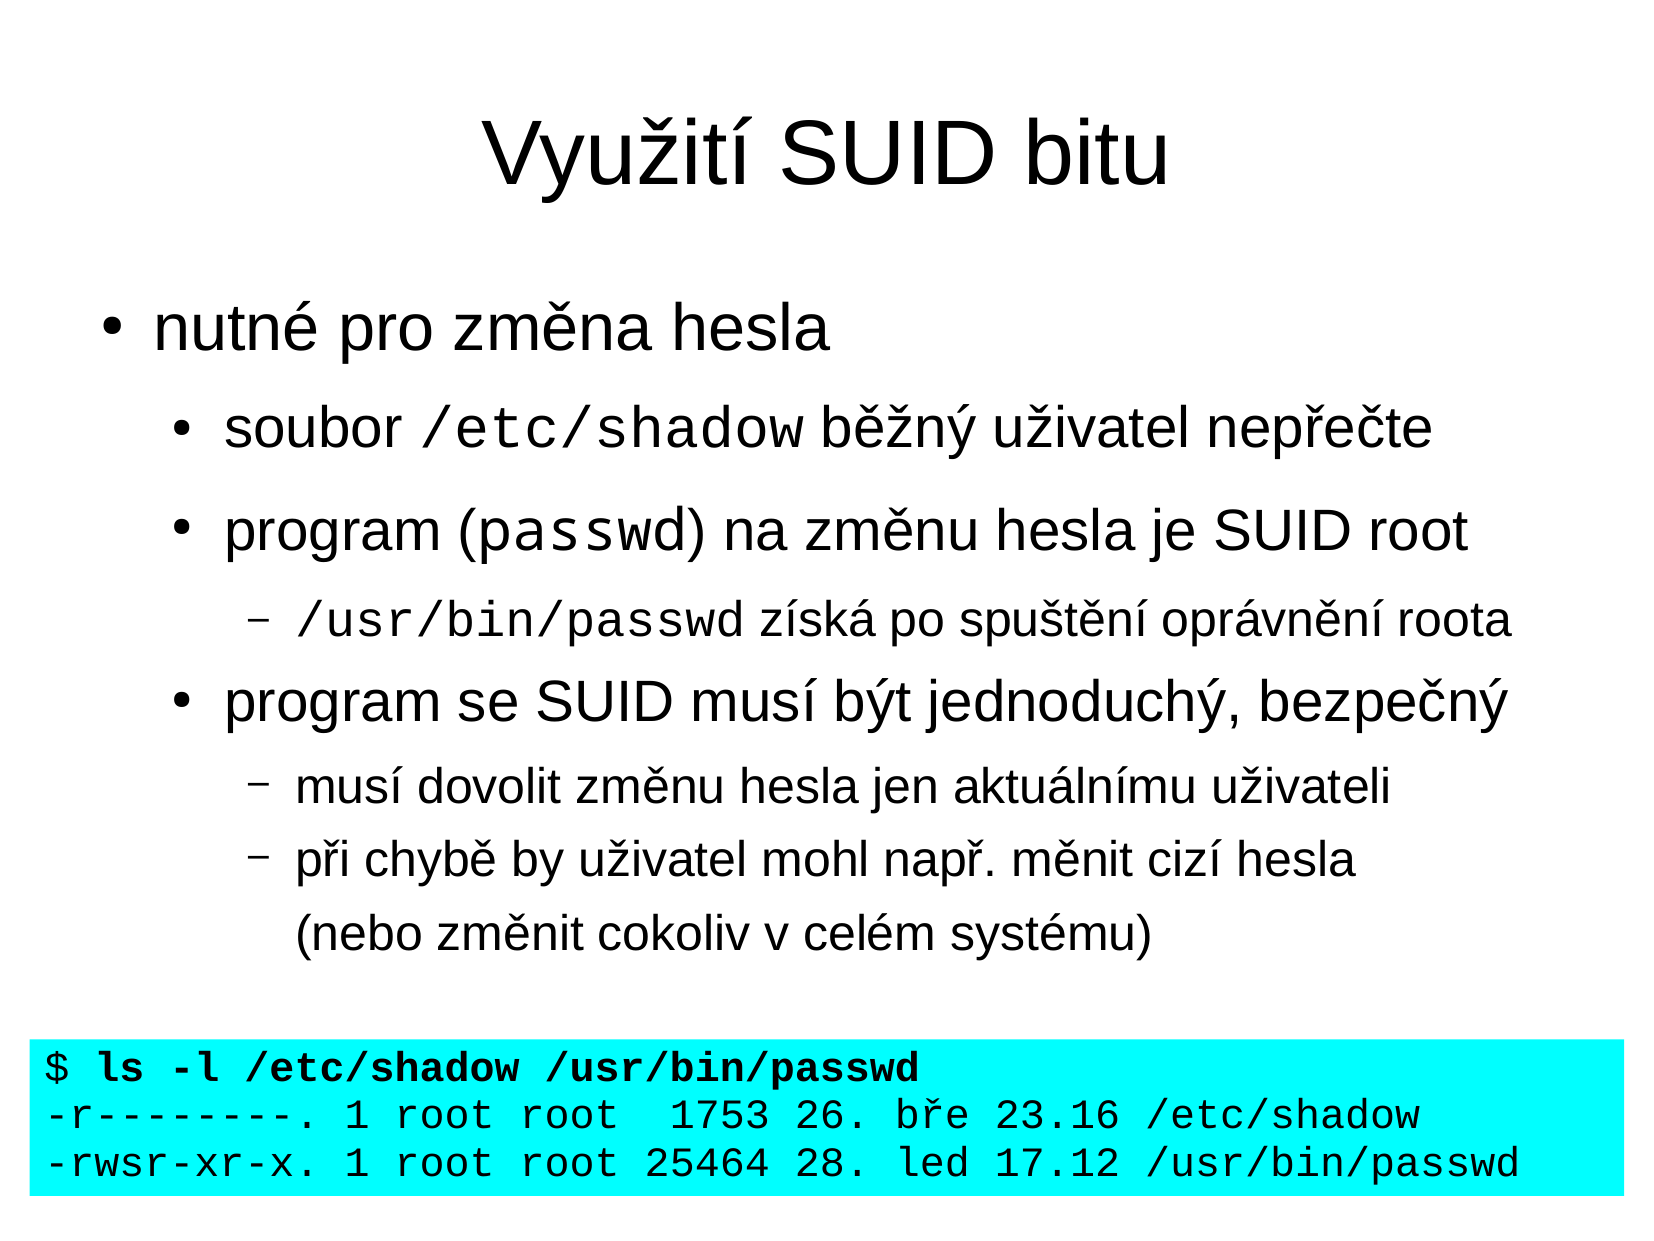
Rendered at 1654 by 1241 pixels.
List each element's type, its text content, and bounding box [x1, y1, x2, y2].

text_box $ ls -l /etc/shadow /usr/bin/passwd -r--------. 1 root root 1753 26. bře 23.16 /etc/shadow -rwsr-xr-x. 1 root root 25464 28. led 17.12 /usr/bin/passwd [29, 1039, 1625, 1196]
title Využití SUID bitu [82, 56, 1571, 250]
list nutné pro změna hesla soubor /etc/shadow běžný uživatel nepřečte program (passwd) na změnu hesla je SUID root /usr/bin/passwd získá po spuštění oprávnění roota program se SUID musí být jednoduchý, bezpečný musí dovolit změnu hesla jen aktuálnímu uživateli při chybě by uživatel mohl např. měnit cizí hesla (nebo změnit cokoliv v celém systému) [82, 290, 1571, 1039]
